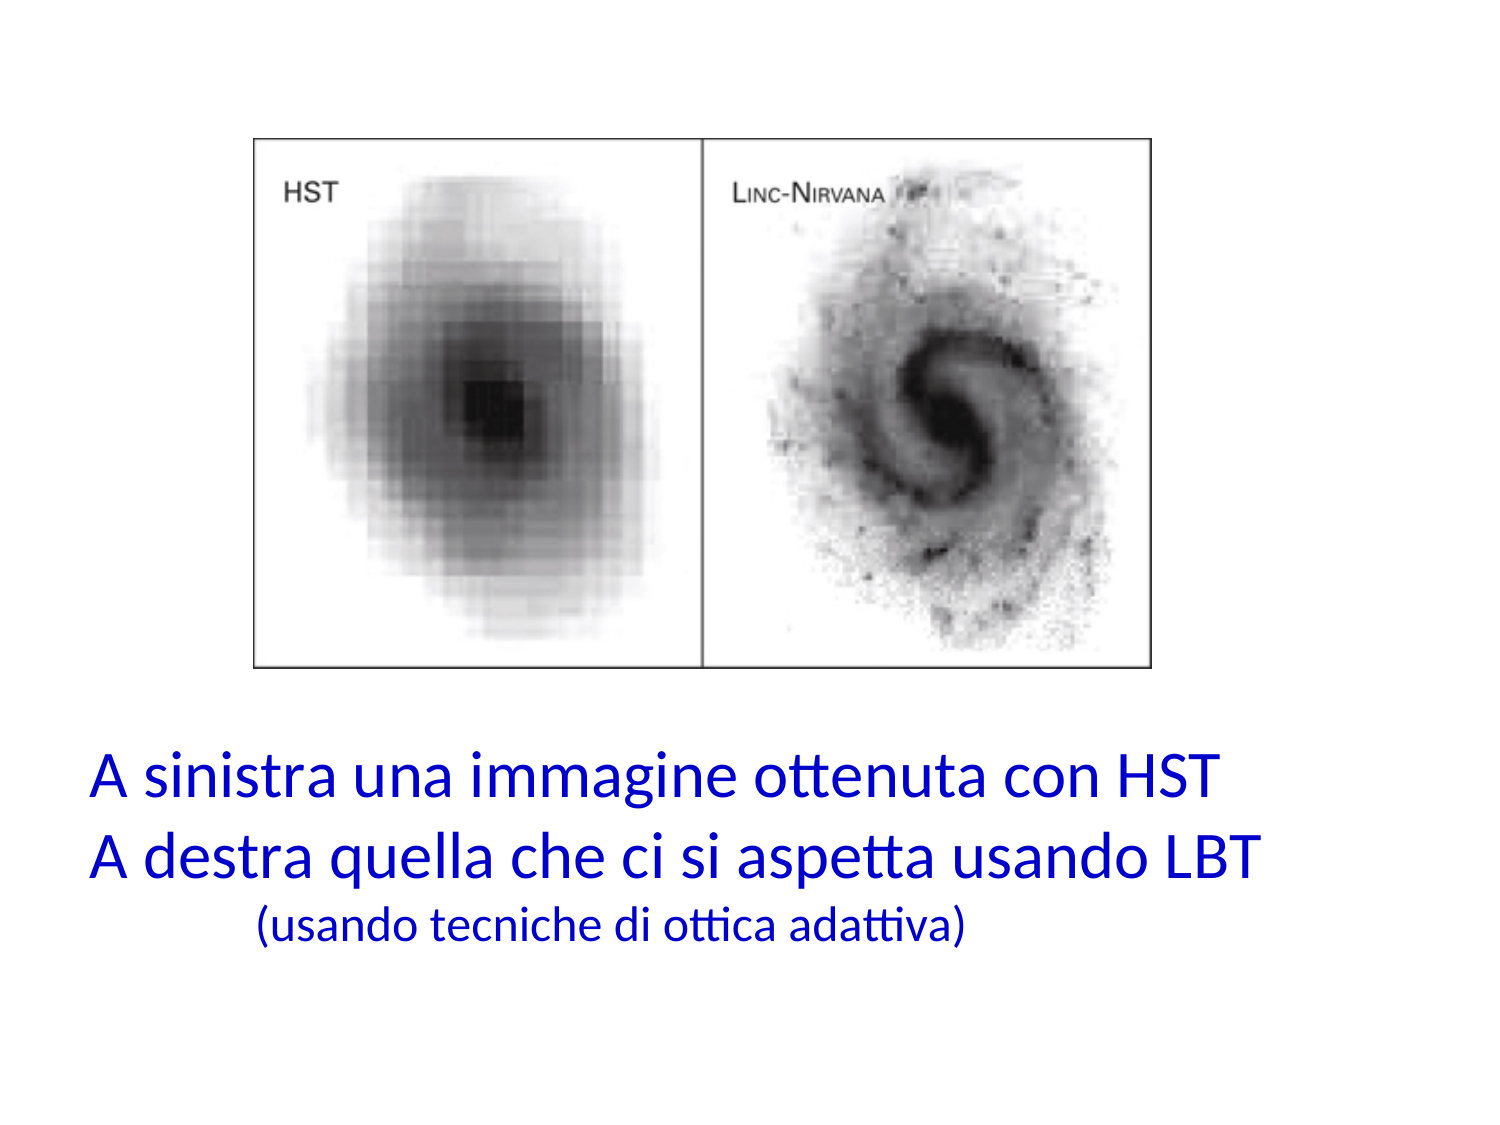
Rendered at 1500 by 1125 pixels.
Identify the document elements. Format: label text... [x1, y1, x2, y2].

list A sinistra una immagine ottenuta con HST A destra quella che ci si aspetta usando LBT (usando tecniche di ottica adattiva) [75, 722, 1426, 1106]
picture [253, 138, 1152, 669]
